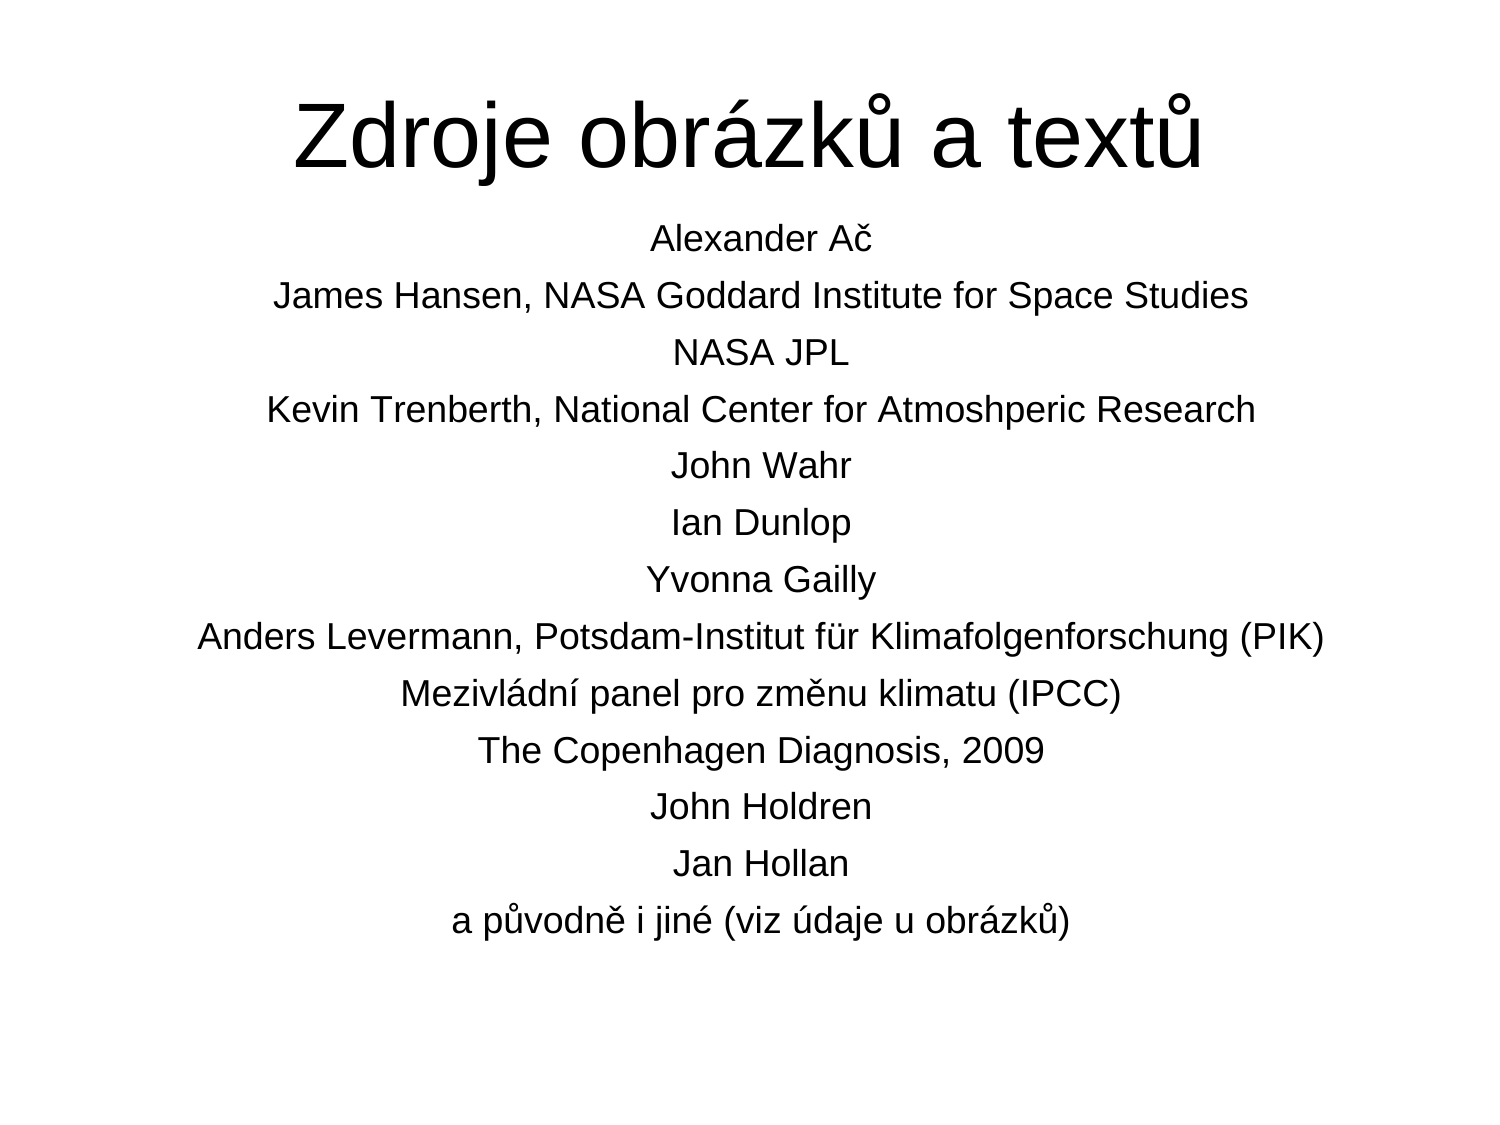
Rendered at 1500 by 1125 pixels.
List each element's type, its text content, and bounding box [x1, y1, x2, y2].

text_box Alexander Ač James Hansen, NASA Goddard Institute for Space Studies NASA JPL Kevin Trenberth, National Center for Atmoshperic Research John Wahr Ian Dunlop Yvonna Gailly Anders Levermann, Potsdam-Institut für Klimafolgenforschung (PIK) Mezivládní panel pro změnu klimatu (IPCC) The Copenhagen Diagnosis, 2009 John Holdren Jan Hollan a původně i jiné (viz údaje u obrázků) [147, 206, 1375, 949]
title Zdroje obrázků a textů [75, 21, 1425, 257]
